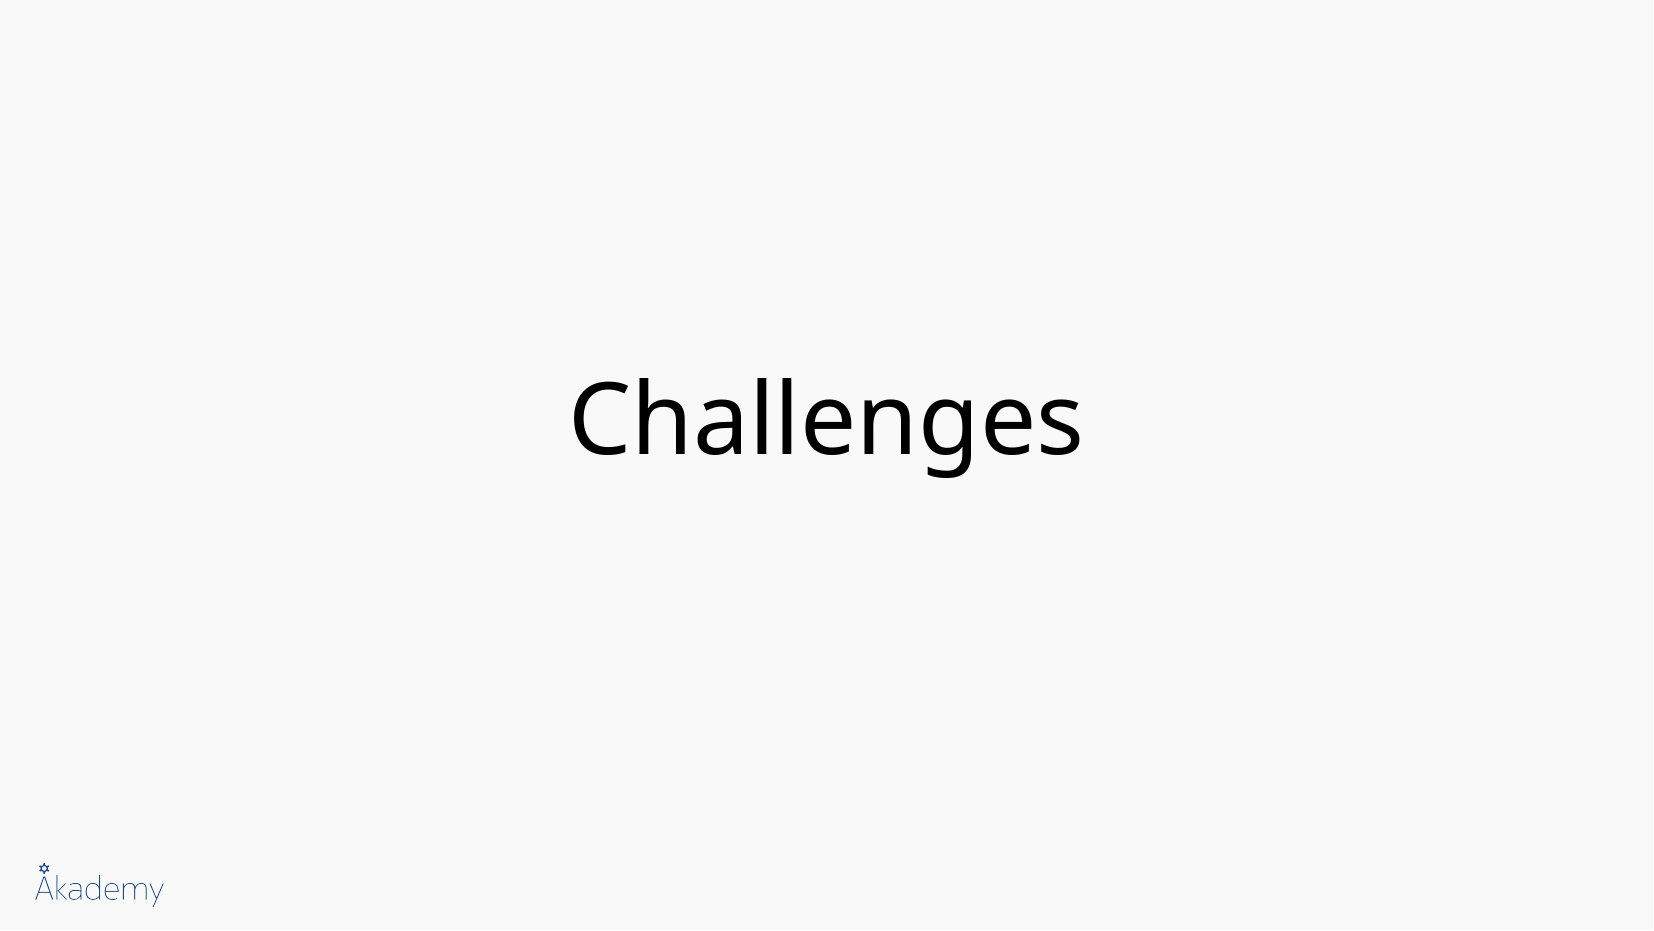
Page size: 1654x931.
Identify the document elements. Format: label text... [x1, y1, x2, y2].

picture [35, 863, 164, 907]
text_box Challenges [275, 339, 1379, 492]
